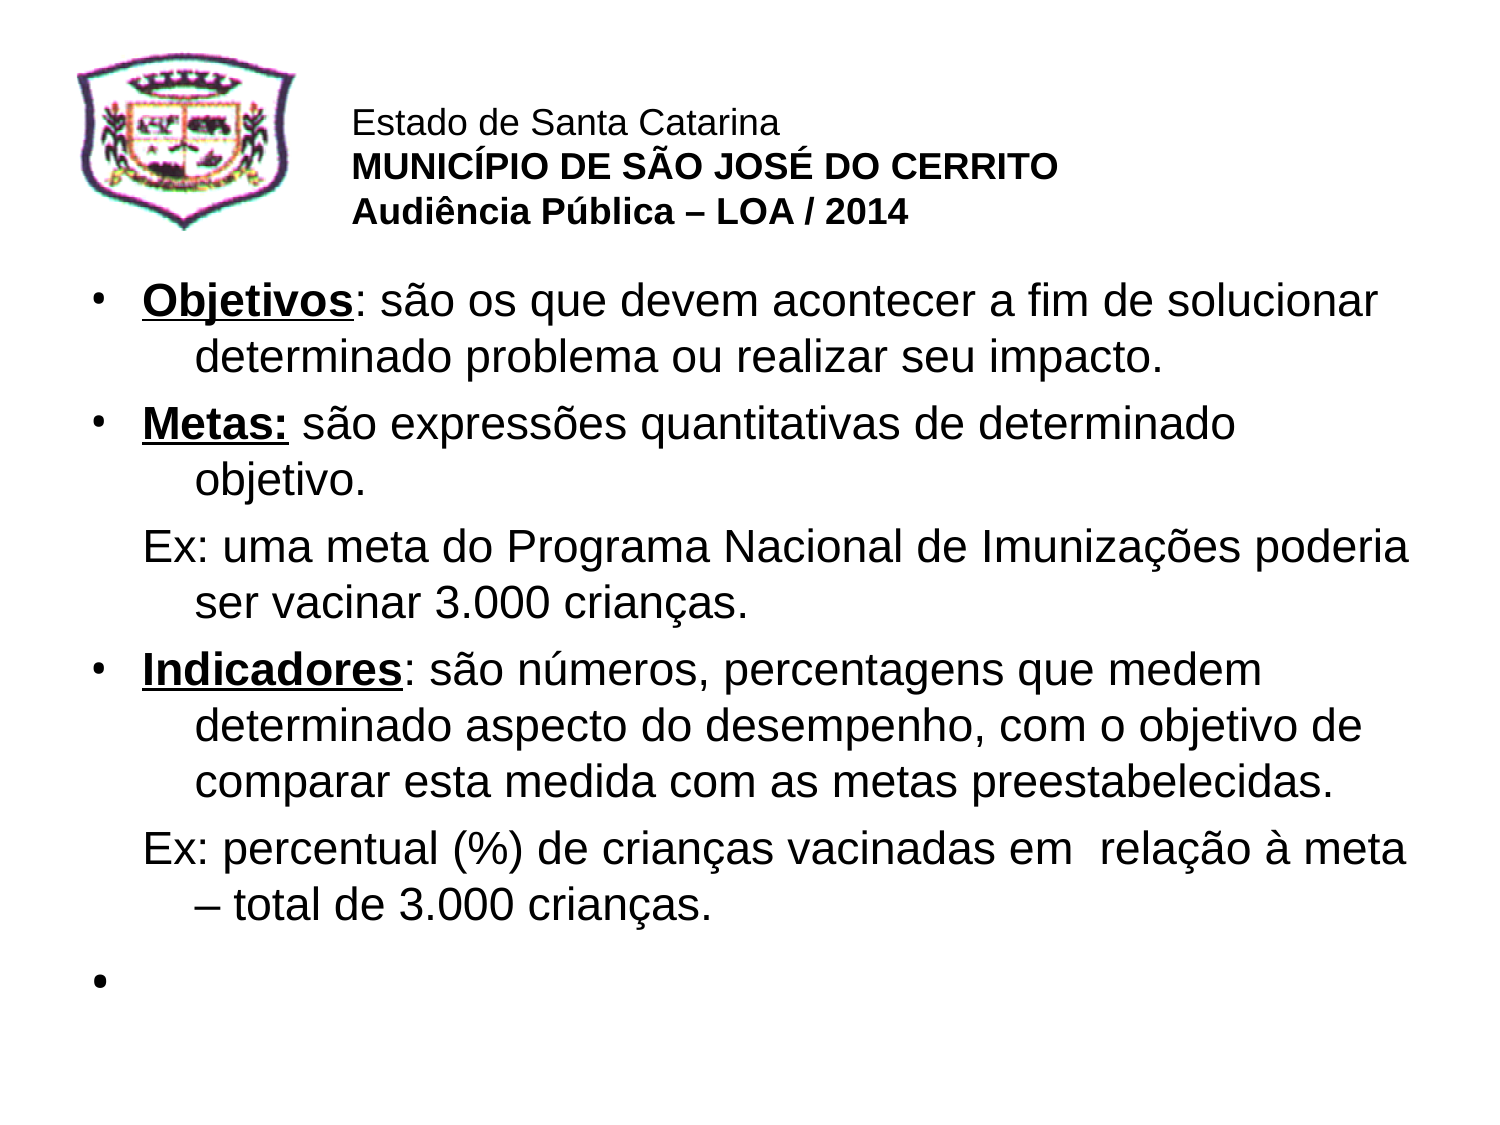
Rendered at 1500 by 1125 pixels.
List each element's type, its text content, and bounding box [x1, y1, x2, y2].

text_box Estado de Santa Catarina MUNICÍPIO DE SÃO JOSÉ DO CERRITO Audiência Pública – LOA / 2014 [336, 90, 1086, 240]
picture [76, 42, 298, 231]
list Objetivos: são os que devem acontecer a fim de solucionar determinado problema ou realizar seu impacto. Metas: são expressões quantitativas de determinado objetivo. Ex: uma meta do Programa Nacional de Imunizações poderia ser vacinar 3.000 crianças. Indicadores: são números, percentagens que medem determinado aspecto do desempenho, com o objetivo de comparar esta medida com as metas preestabelecidas. Ex: percentual (%) de crianças vacinadas em relação à meta – total de 3.000 crianças. [75, 262, 1426, 1005]
